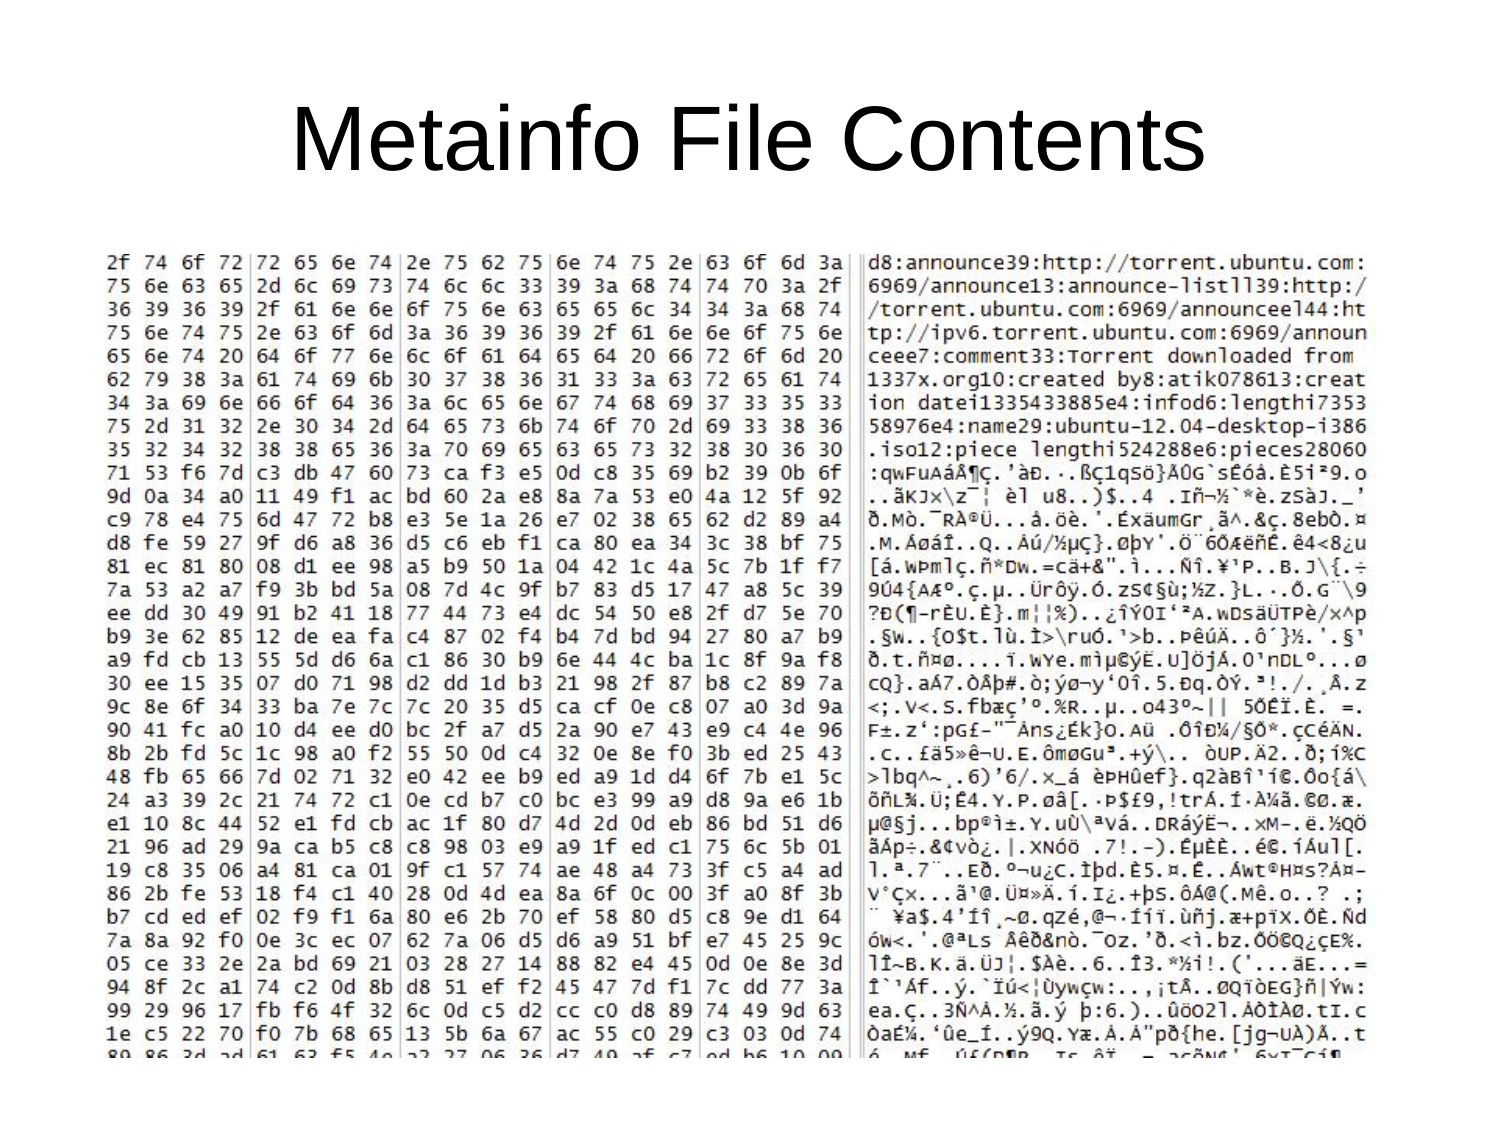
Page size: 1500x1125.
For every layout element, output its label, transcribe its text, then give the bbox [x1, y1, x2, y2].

picture [105, 254, 1375, 1058]
title Metainfo File Contents [75, 45, 1425, 233]
